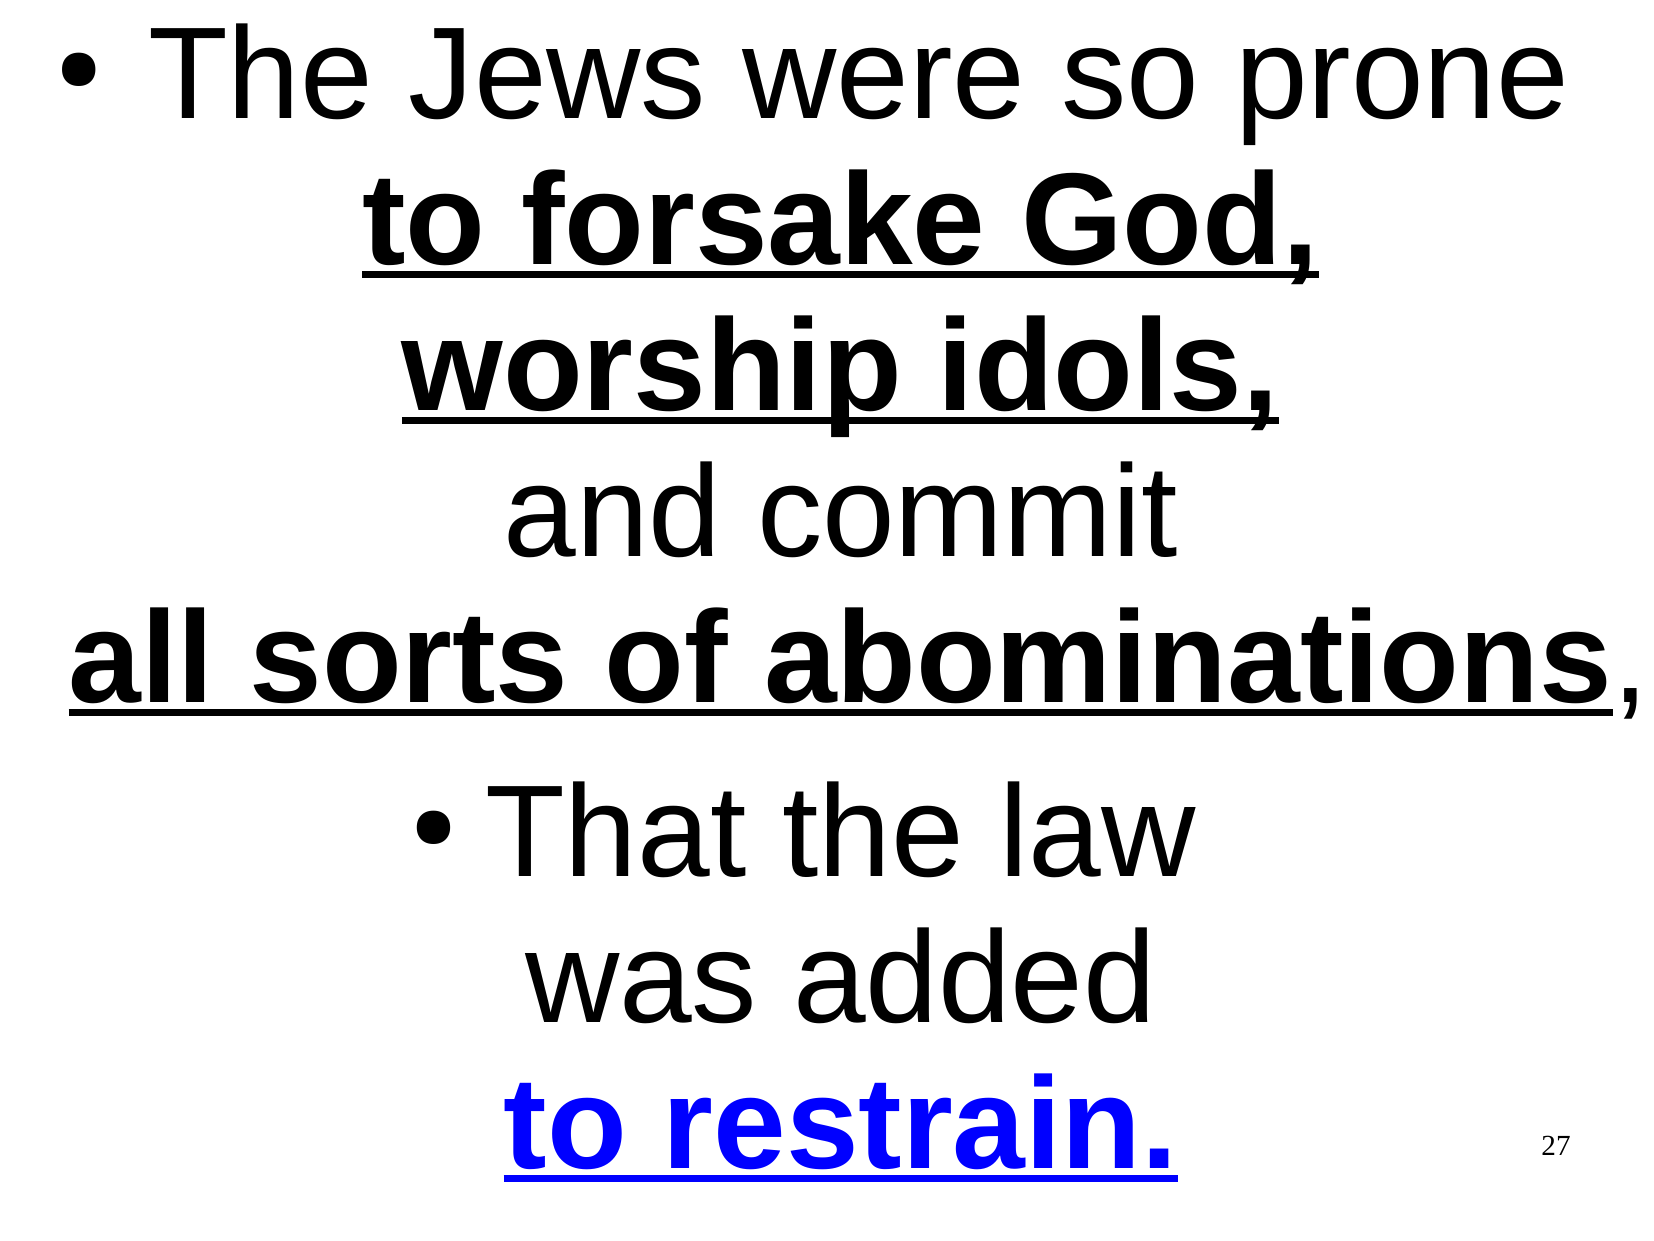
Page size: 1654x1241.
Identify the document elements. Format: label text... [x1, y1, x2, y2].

list The Jews were so prone to forsake God, worship idols, and commit all sorts of abominations, That the law was added to restrain. [0, 0, 1651, 1238]
